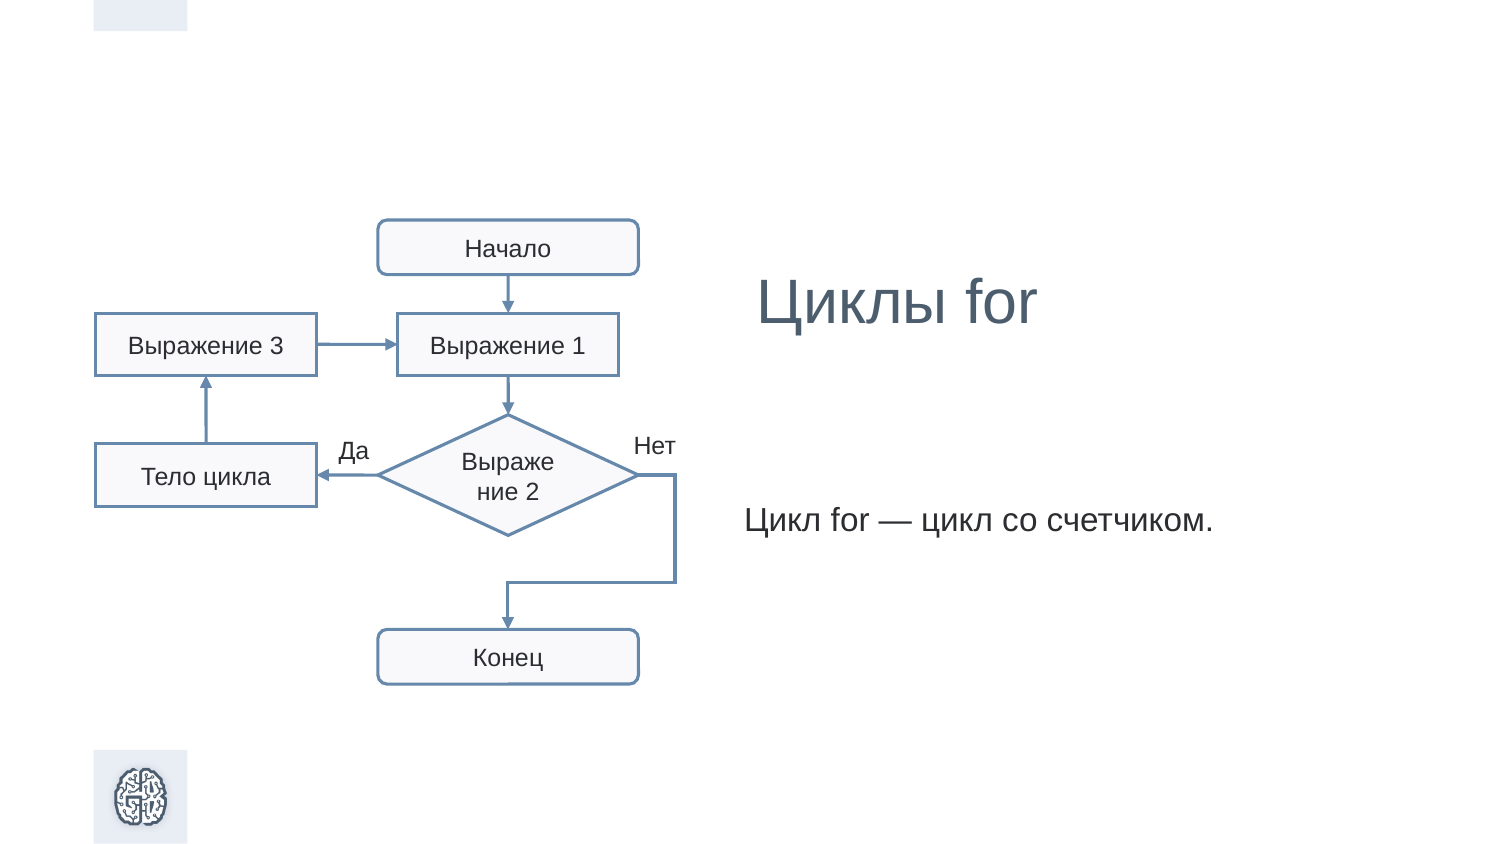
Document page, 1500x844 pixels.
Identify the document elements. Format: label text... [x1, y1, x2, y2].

picture [106, 760, 175, 834]
text_box Да [323, 427, 386, 466]
text_box Выражение 1 [397, 313, 619, 376]
text_box Нет [618, 422, 692, 468]
text_box Начало [377, 219, 639, 275]
text_box Конец [377, 629, 639, 685]
text_box Тело цикла [95, 443, 317, 507]
text_box Выражение 2 [378, 415, 638, 536]
text_box Цикл for — цикл со счетчиком. [736, 324, 1311, 712]
title Циклы for [736, 231, 1297, 324]
text_box Выражение 3 [95, 313, 317, 376]
